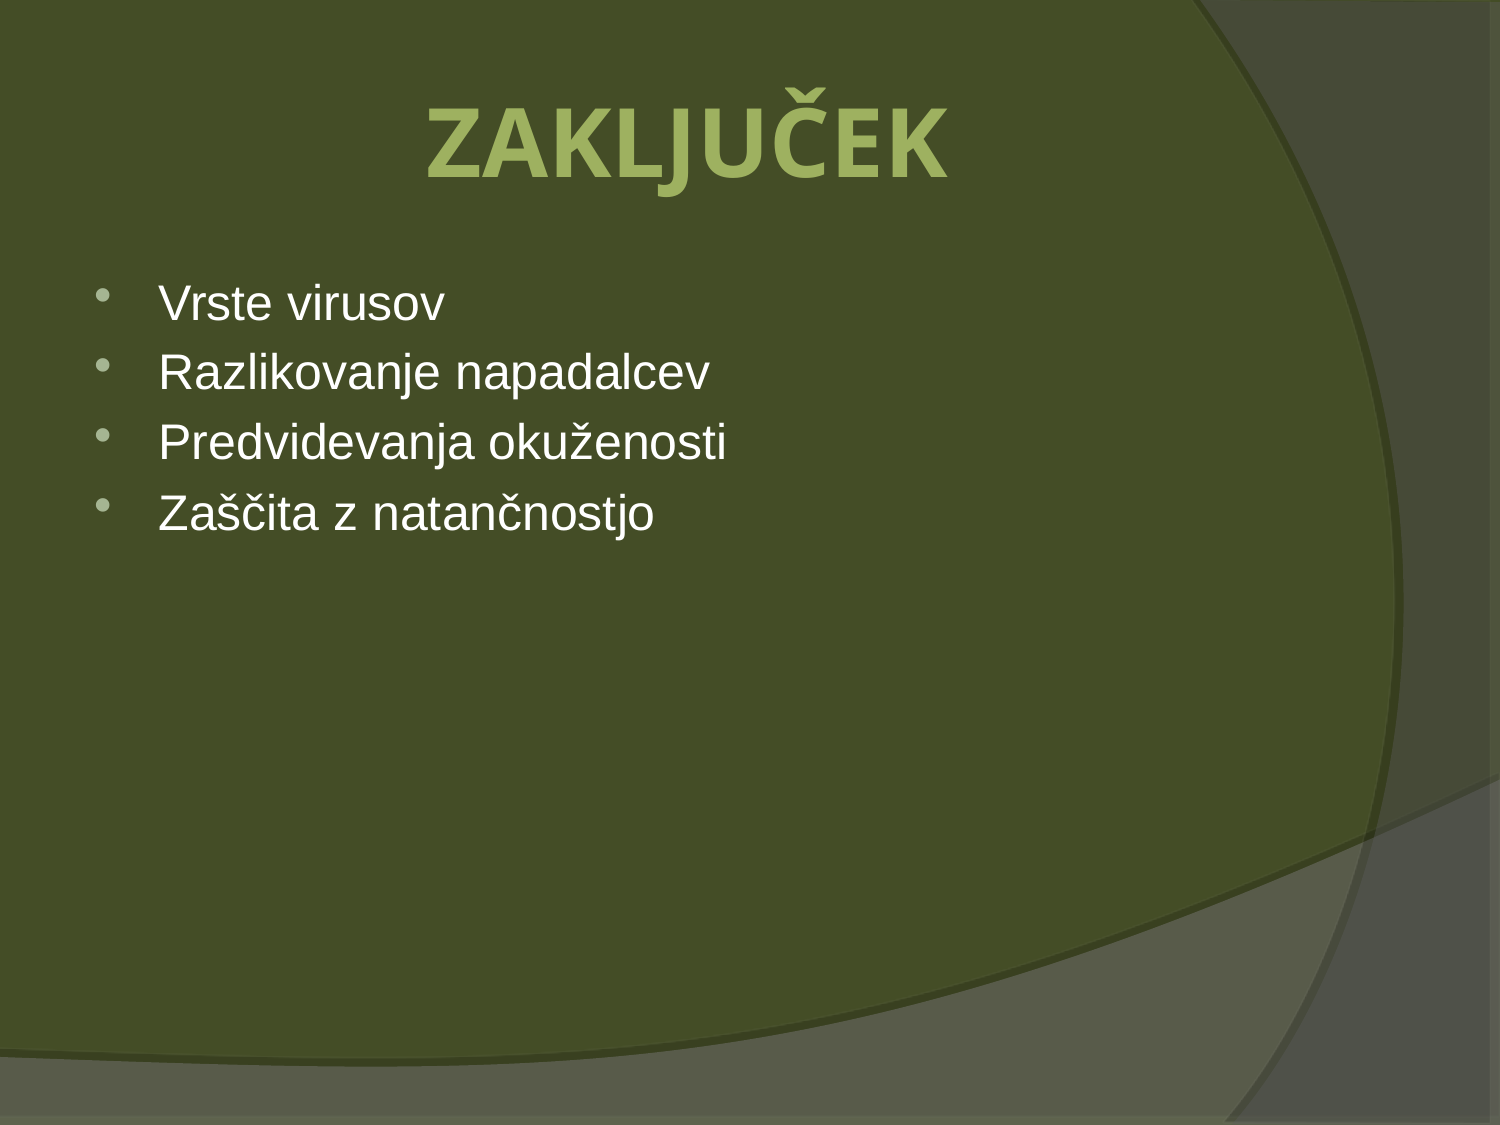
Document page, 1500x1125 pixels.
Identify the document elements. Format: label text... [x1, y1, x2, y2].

title ZAKLJUČEK [75, 45, 1300, 233]
list Vrste virusov Razlikovanje napadalcev Predvidevanja okuženosti Zaščita z natančnostjo [75, 262, 1300, 1005]
